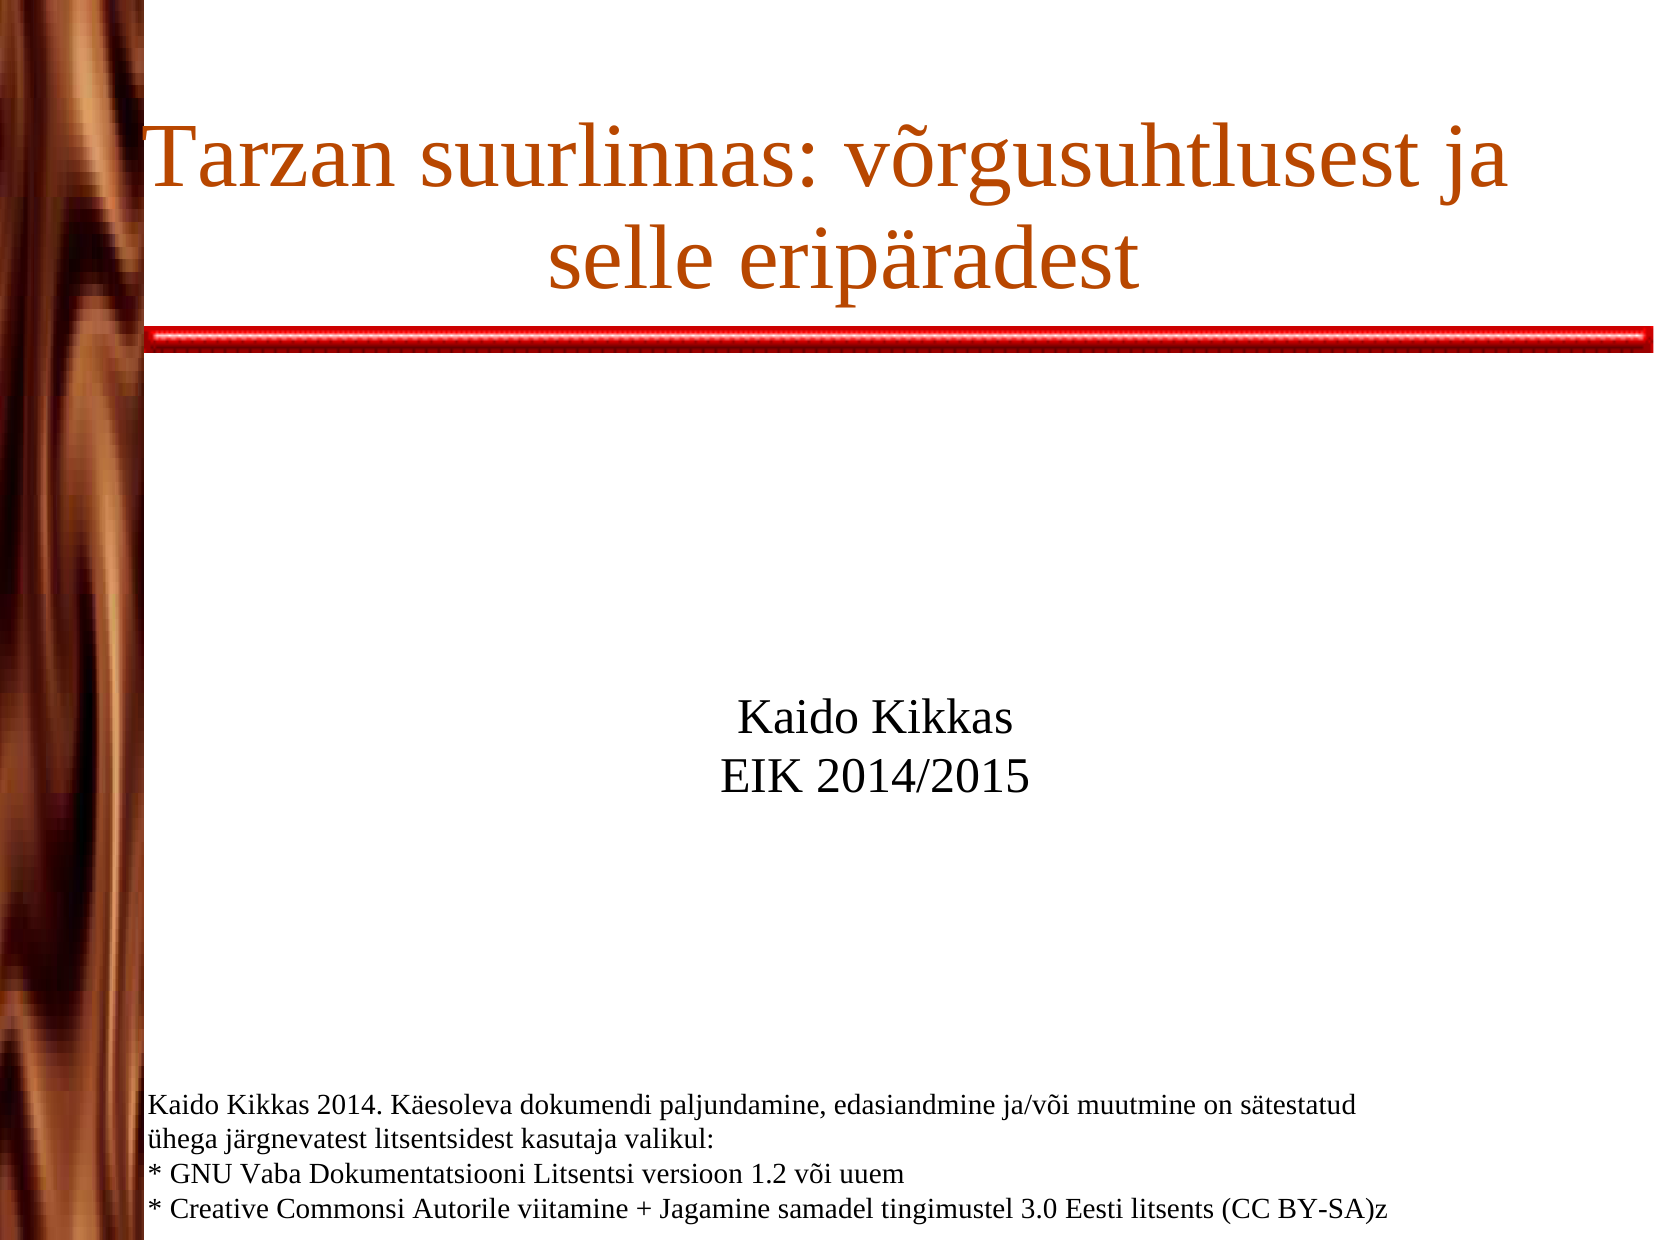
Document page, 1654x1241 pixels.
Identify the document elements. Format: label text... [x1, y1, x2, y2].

title Tarzan suurlinnas: võrgusuhtlusest ja selle eripäradest [121, 100, 1533, 312]
text_box Kaido Kikkas 2014. Käesoleva dokumendi paljundamine, edasiandmine ja/või muutmine on sätestatud ühega järgnevatest litsentsidest kasutaja valikul: * GNU Vaba Dokumentatsiooni Litsentsi versioon 1.2 või uuem * Creative Commonsi Autorile viitamine + Jagamine samadel tingimustel 3.0 Eesti litsents (CC BY-SA)z [147, 1085, 1654, 1225]
text_box Kaido Kikkas EIK 2014/2015 [369, 684, 1381, 801]
picture [0, 0, 1654, 1240]
